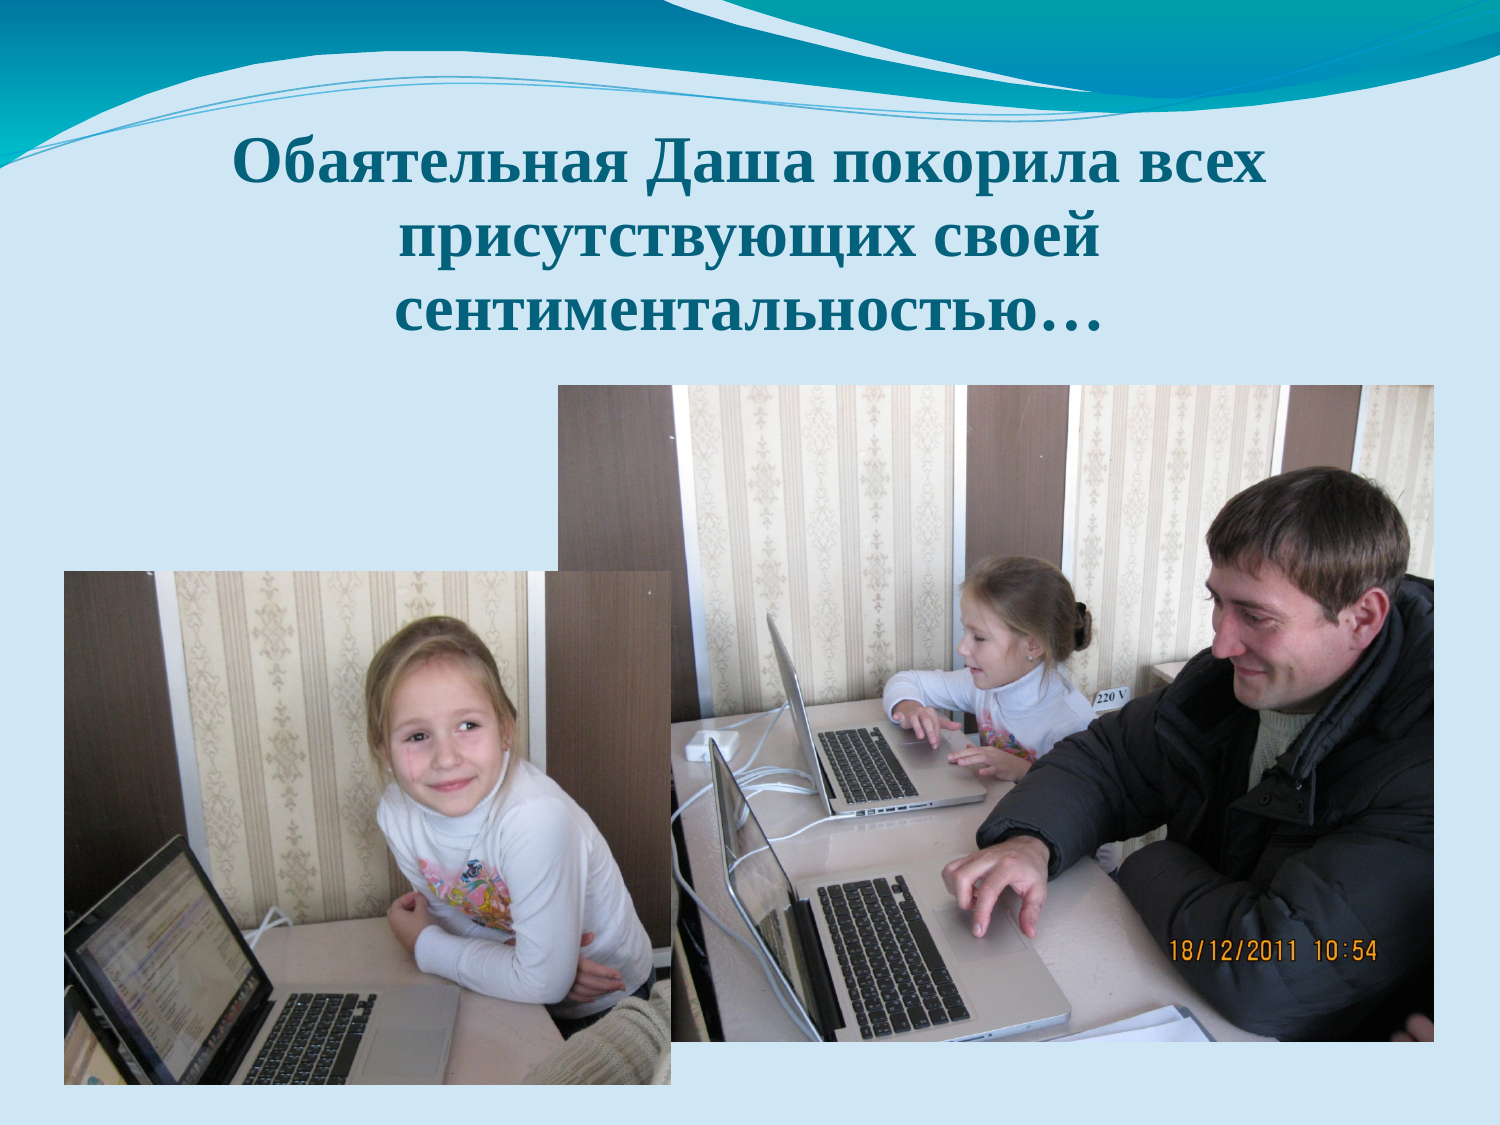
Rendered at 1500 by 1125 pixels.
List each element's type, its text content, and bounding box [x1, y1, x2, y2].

title Обаятельная Даша покорила всех присутствующих своей сентиментальностью… [75, 115, 1425, 303]
picture [64, 385, 1434, 1085]
